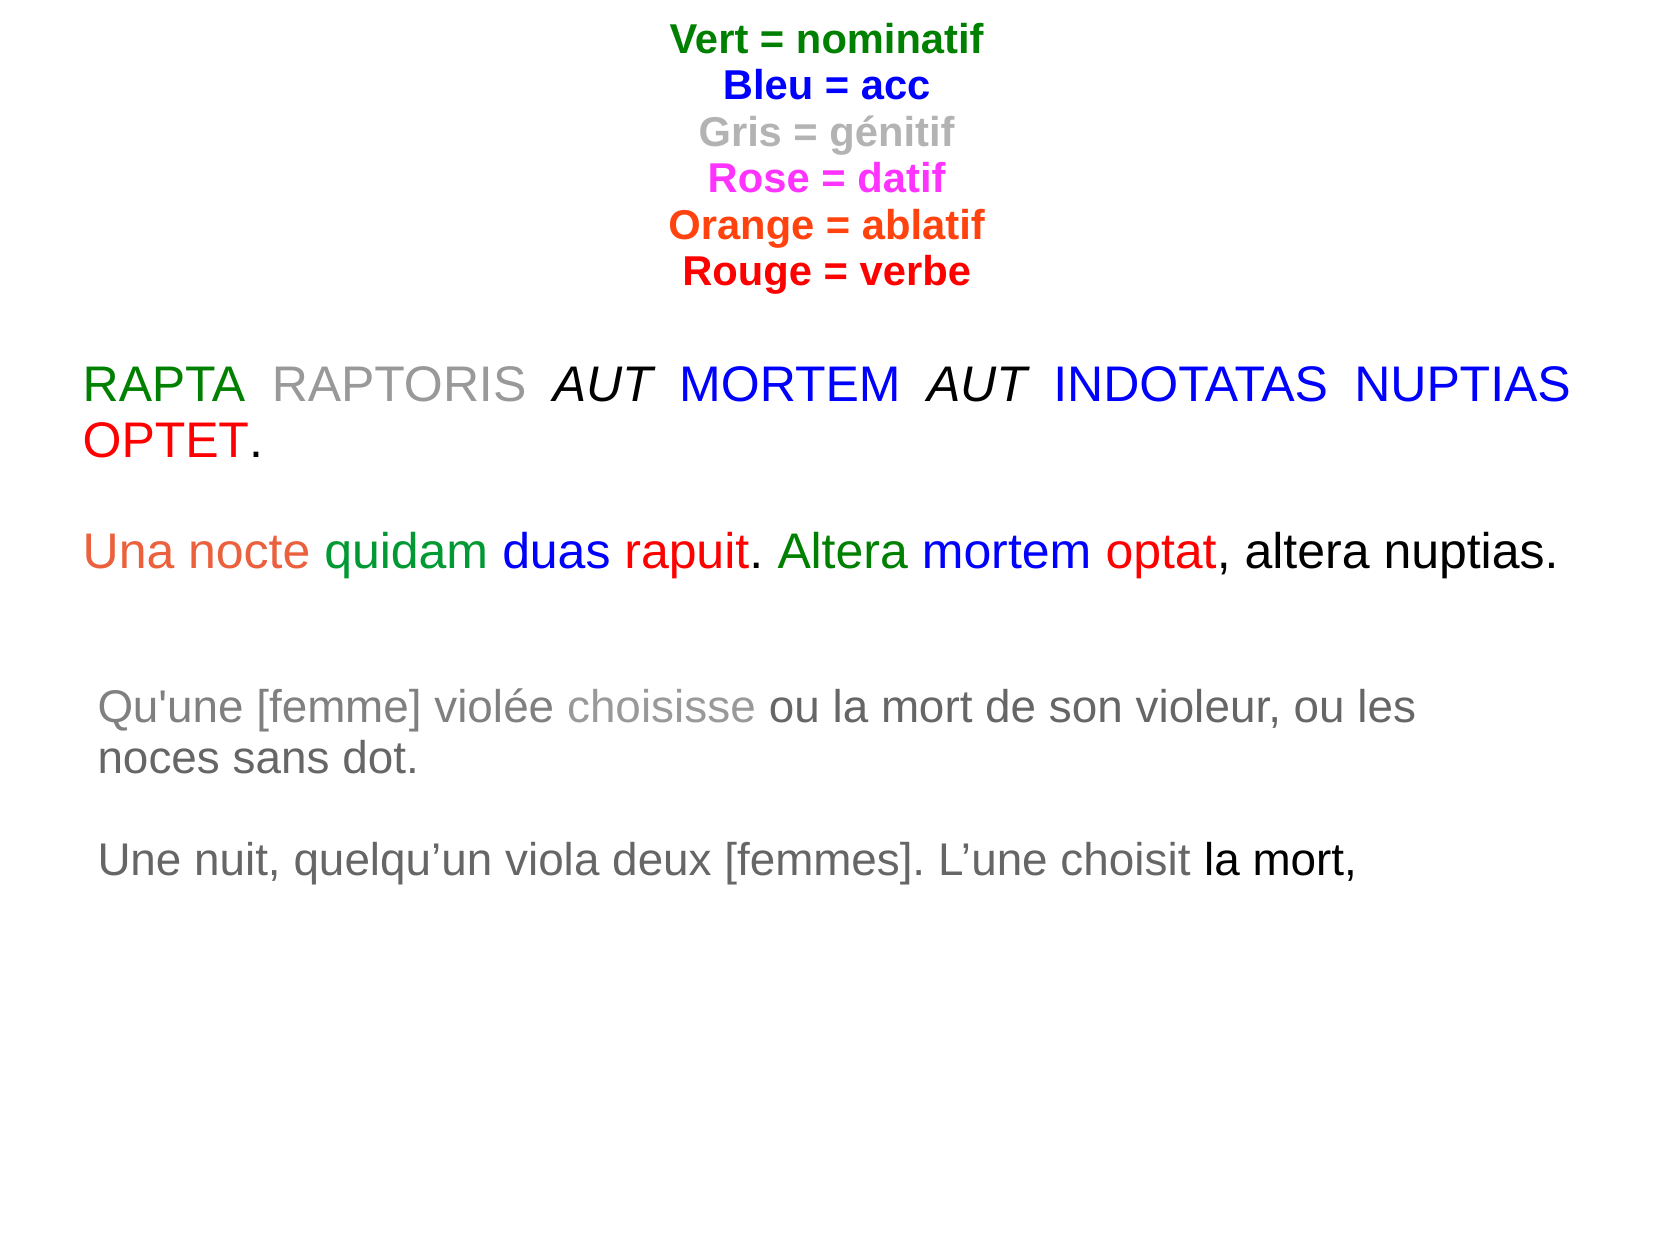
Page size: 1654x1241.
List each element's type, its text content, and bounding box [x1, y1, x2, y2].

subtitle RAPTA RAPTORIS AUT MORTEM AUT INDOTATAS NUPTIAS OPTET. Una nocte quidam duas rapuit. Altera mortem optat, altera nuptias. [82, 337, 1571, 674]
title Vert = nominatif Bleu = acc Gris = génitif Rose = datif Orange = ablatif Rouge = verbe [198, 0, 1455, 319]
text_box Qu'une [femme] violée choisisse ou la mort de son violeur, ou les noces sans dot. Une nuit, quelqu’un viola deux [femmes]. L’une choisit la mort, [82, 673, 1560, 893]
